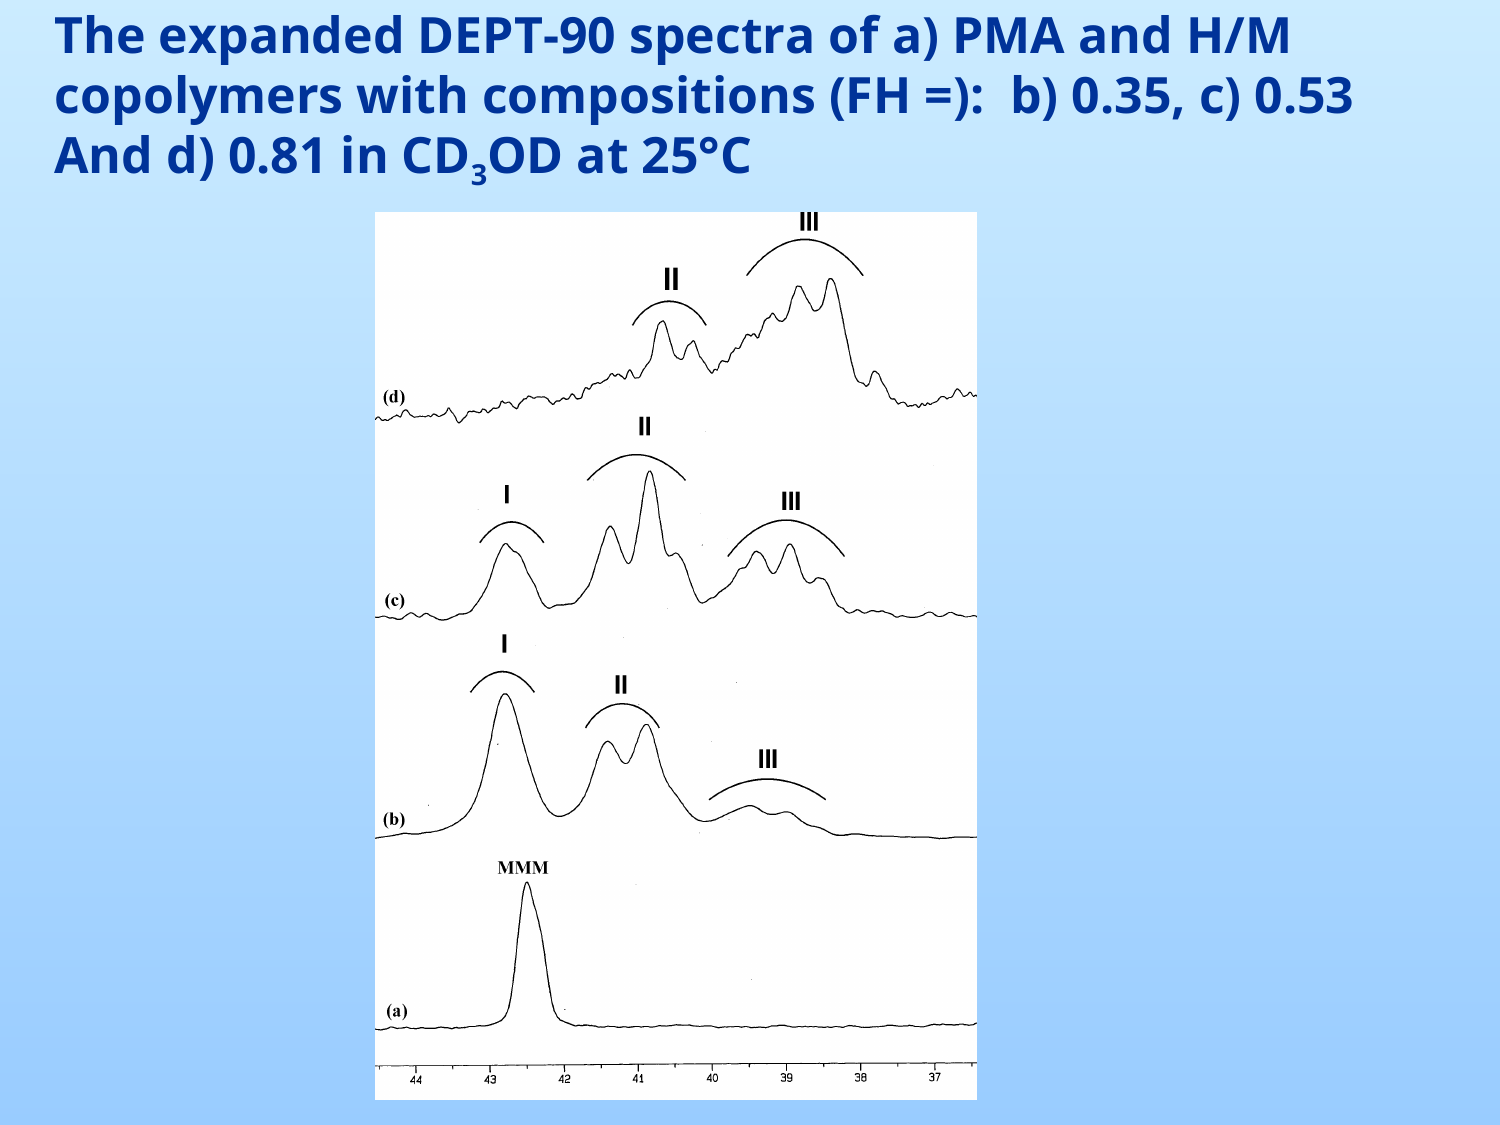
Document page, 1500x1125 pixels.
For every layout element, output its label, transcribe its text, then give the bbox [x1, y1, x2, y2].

text_box The expanded DEPT-90 spectra of a) PMA and H/M copolymers with compositions (FH =): b) 0.35, c) 0.53 And d) 0.81 in CD3OD at 25°C [39, 0, 1383, 200]
picture [375, 212, 977, 1101]
